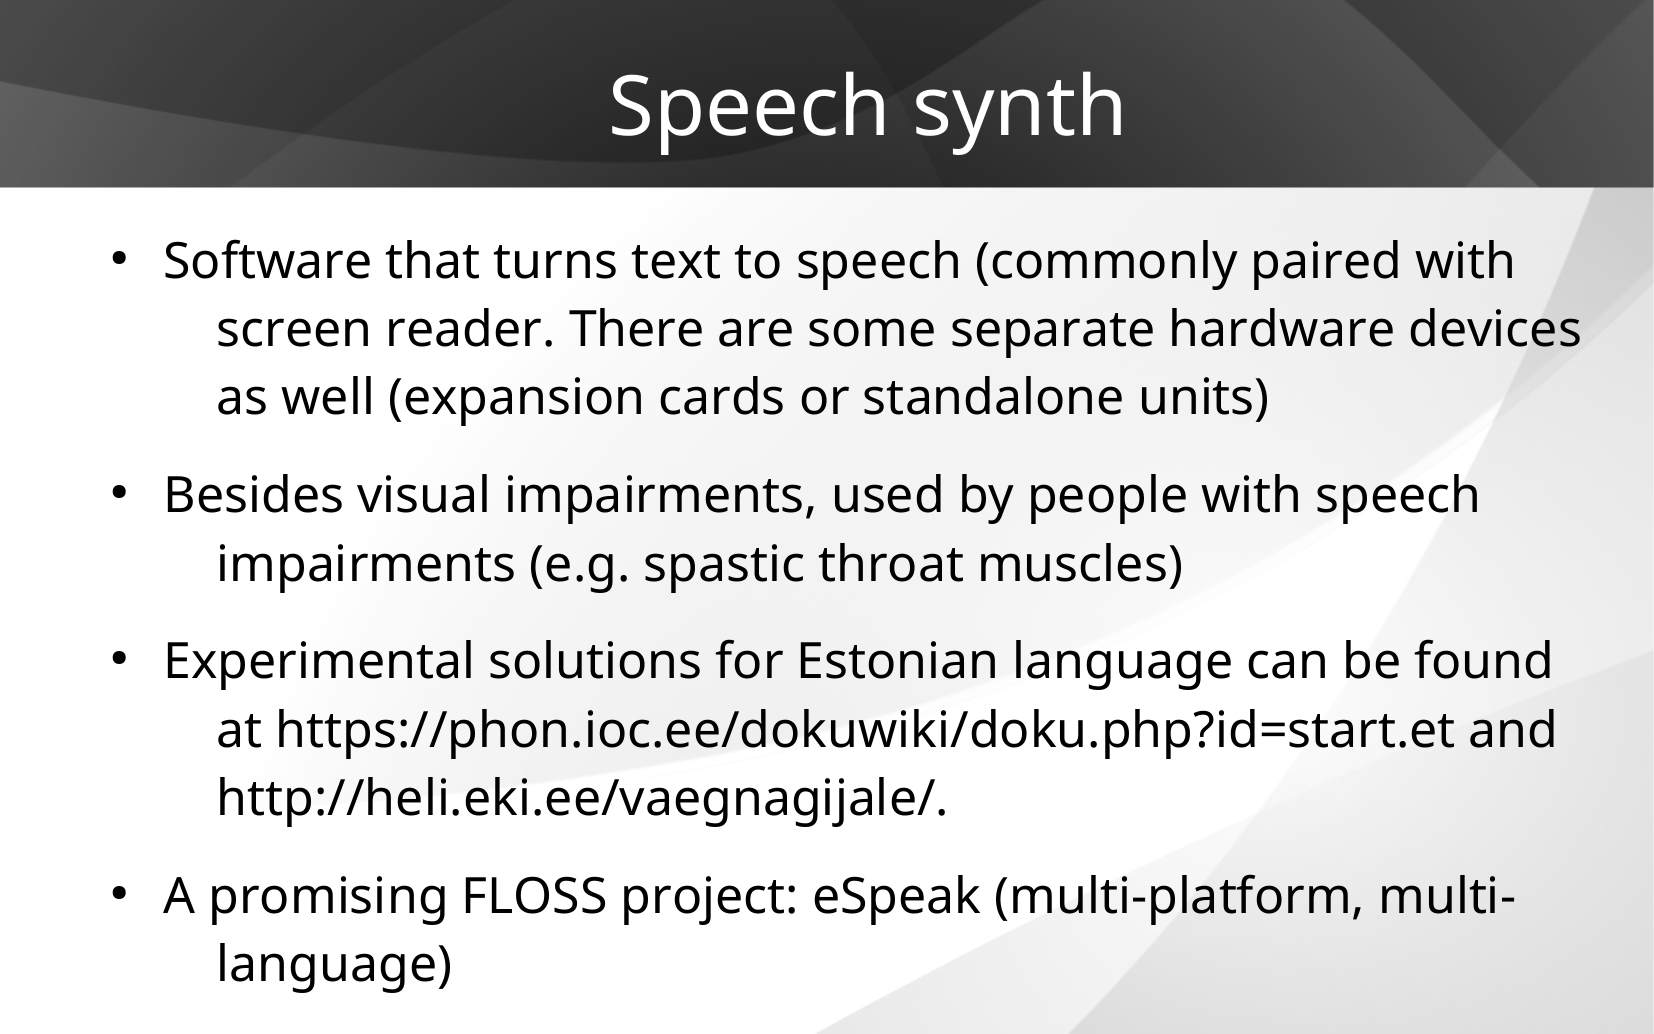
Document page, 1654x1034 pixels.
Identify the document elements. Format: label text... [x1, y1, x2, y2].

title Speech synth [124, 0, 1613, 208]
picture [0, 0, 1654, 1034]
list Software that turns text to speech (commonly paired with screen reader. There are some separate hardware devices as well (expansion cards or standalone units) Besides visual impairments, used by people with speech impairments (e.g. spastic throat muscles) Experimental solutions for Estonian language can be found at https://phon.ioc.ee/dokuwiki/doku.php?id=start.et and http://heli.eki.ee/vaegnagijale/. A promising FLOSS project: eSpeak (multi-platform, multi-language) [75, 225, 1613, 1013]
